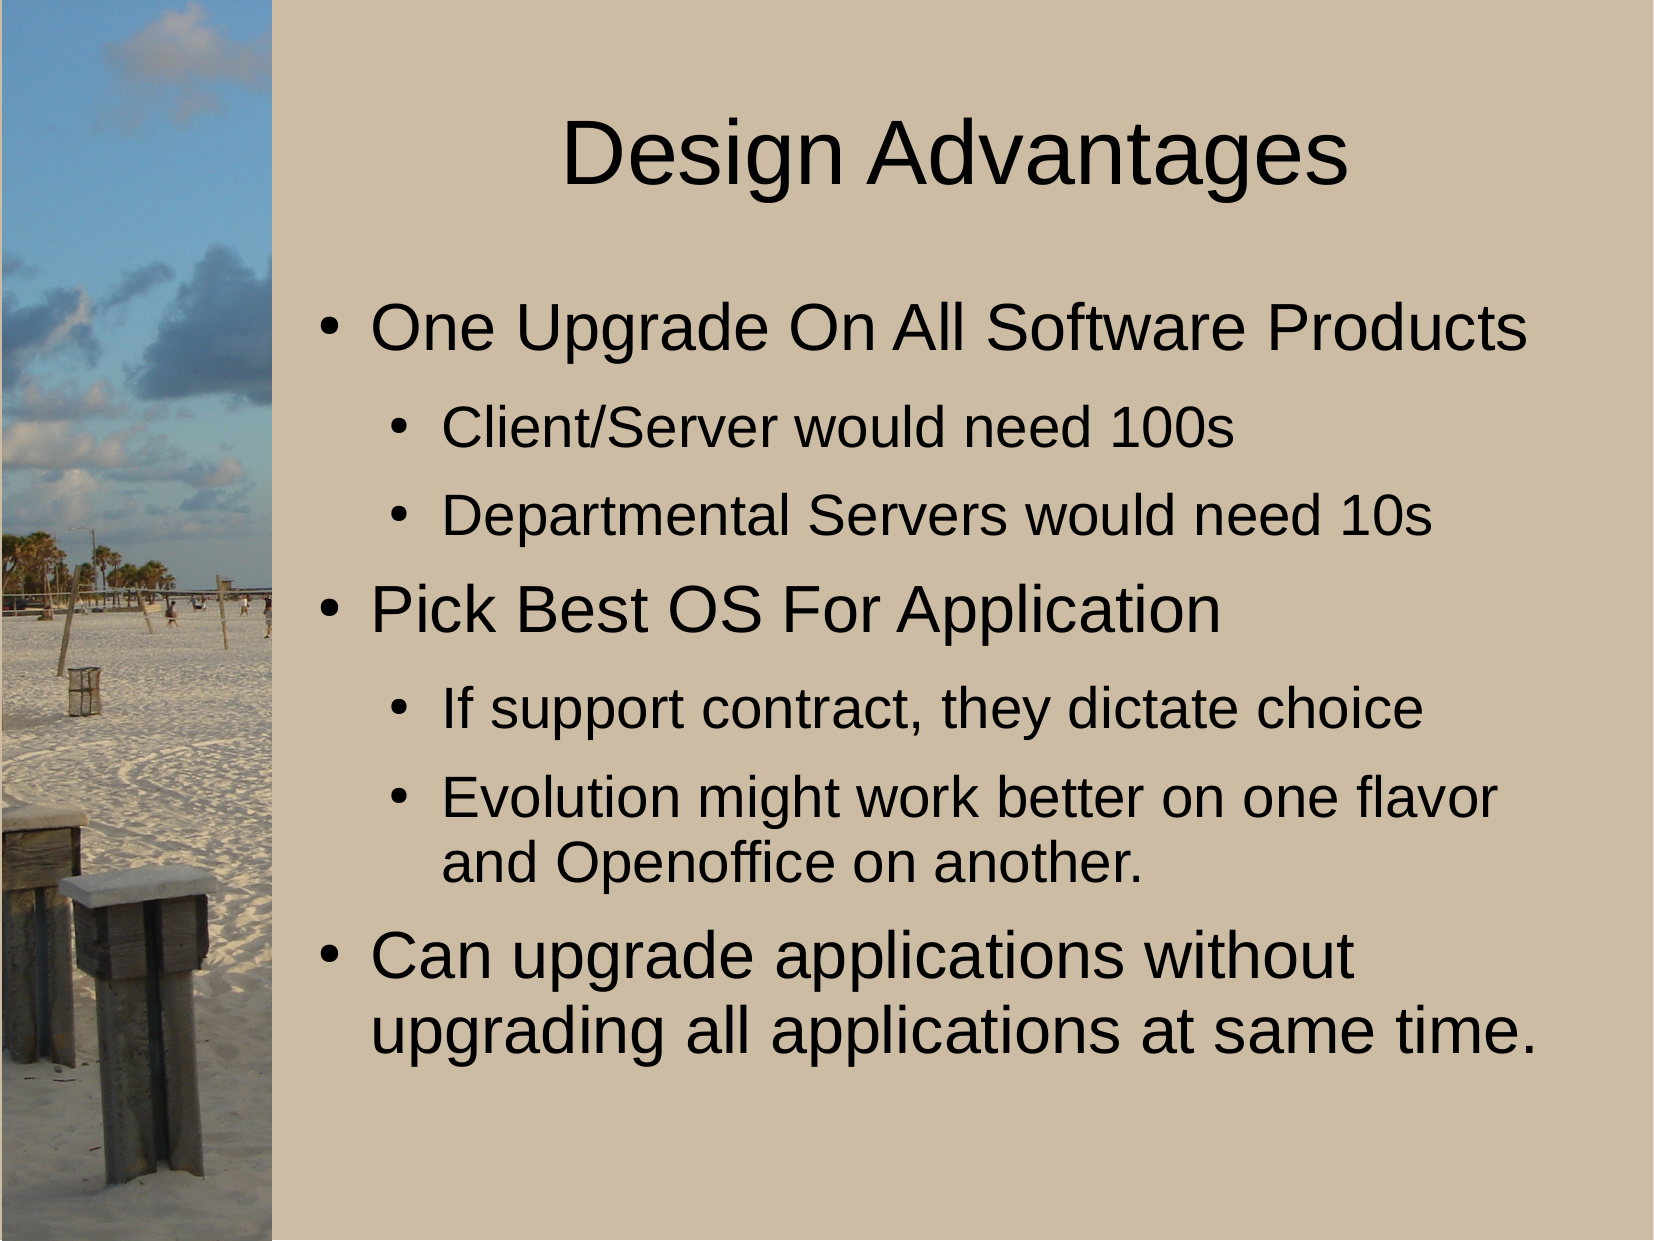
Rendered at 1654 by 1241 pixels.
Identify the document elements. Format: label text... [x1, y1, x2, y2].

picture [2, 0, 272, 1241]
title Design Advantages [300, 49, 1613, 257]
list One Upgrade On All Software Products Client/Server would need 100s Departmental Servers would need 10s Pick Best OS For Application If support contract, they dictate choice Evolution might work better on one flavor and Openoffice on another. Can upgrade applications without upgrading all applications at same time. [300, 290, 1613, 1094]
